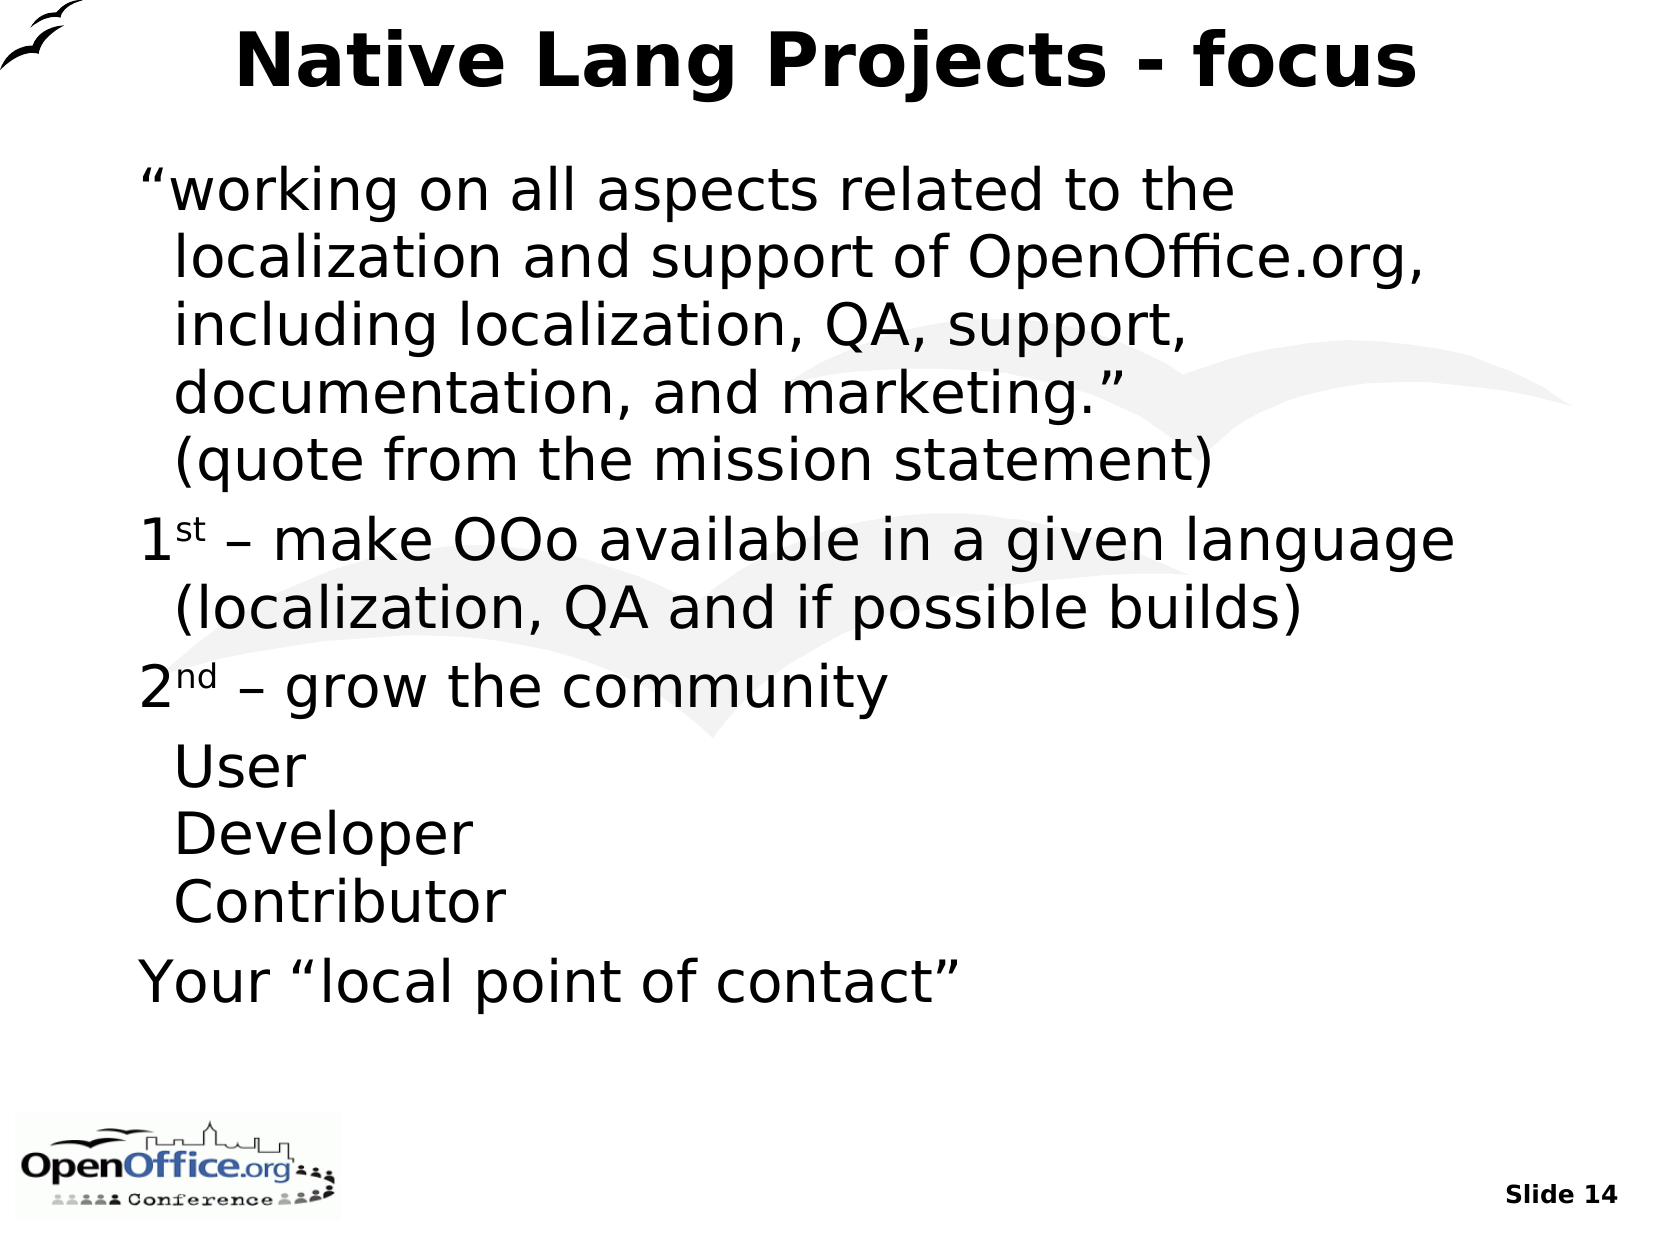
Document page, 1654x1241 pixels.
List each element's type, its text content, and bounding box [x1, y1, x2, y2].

picture [15, 1112, 341, 1220]
list “working on all aspects related to the localization and support of OpenOffice.org, including localization, QA, support, documentation, and marketing.” (quote from the mission statement) 1st – make OOo available in a given language (localization, QA and if possible builds) 2nd – grow the community User Developer Contributor Your “local point of contact” [102, 155, 1529, 1085]
title Native Lang Projects - focus [0, 0, 1654, 121]
